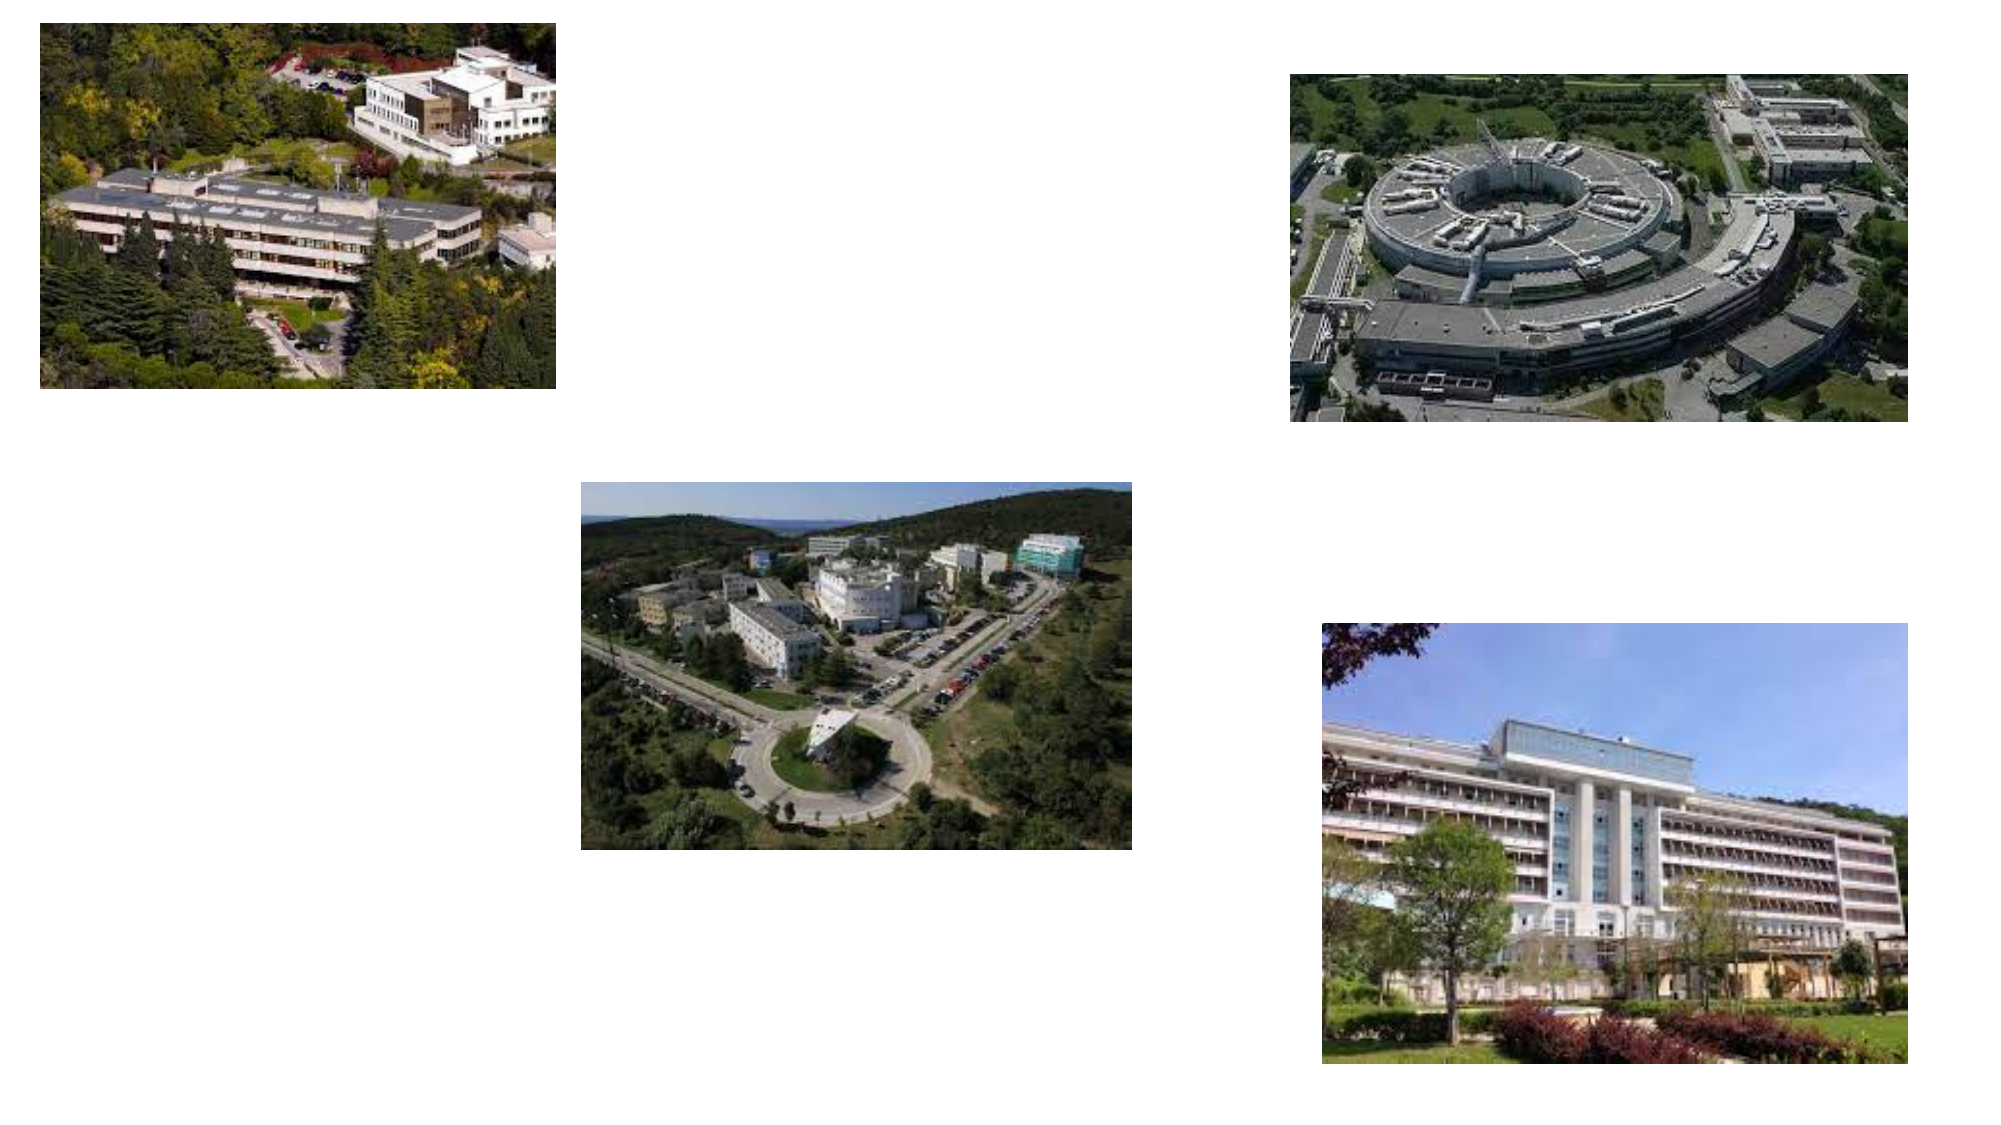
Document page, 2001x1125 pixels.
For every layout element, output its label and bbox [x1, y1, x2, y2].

picture [581, 482, 1132, 851]
picture [1322, 623, 1908, 1064]
picture [1290, 74, 1908, 422]
picture [40, 23, 556, 389]
